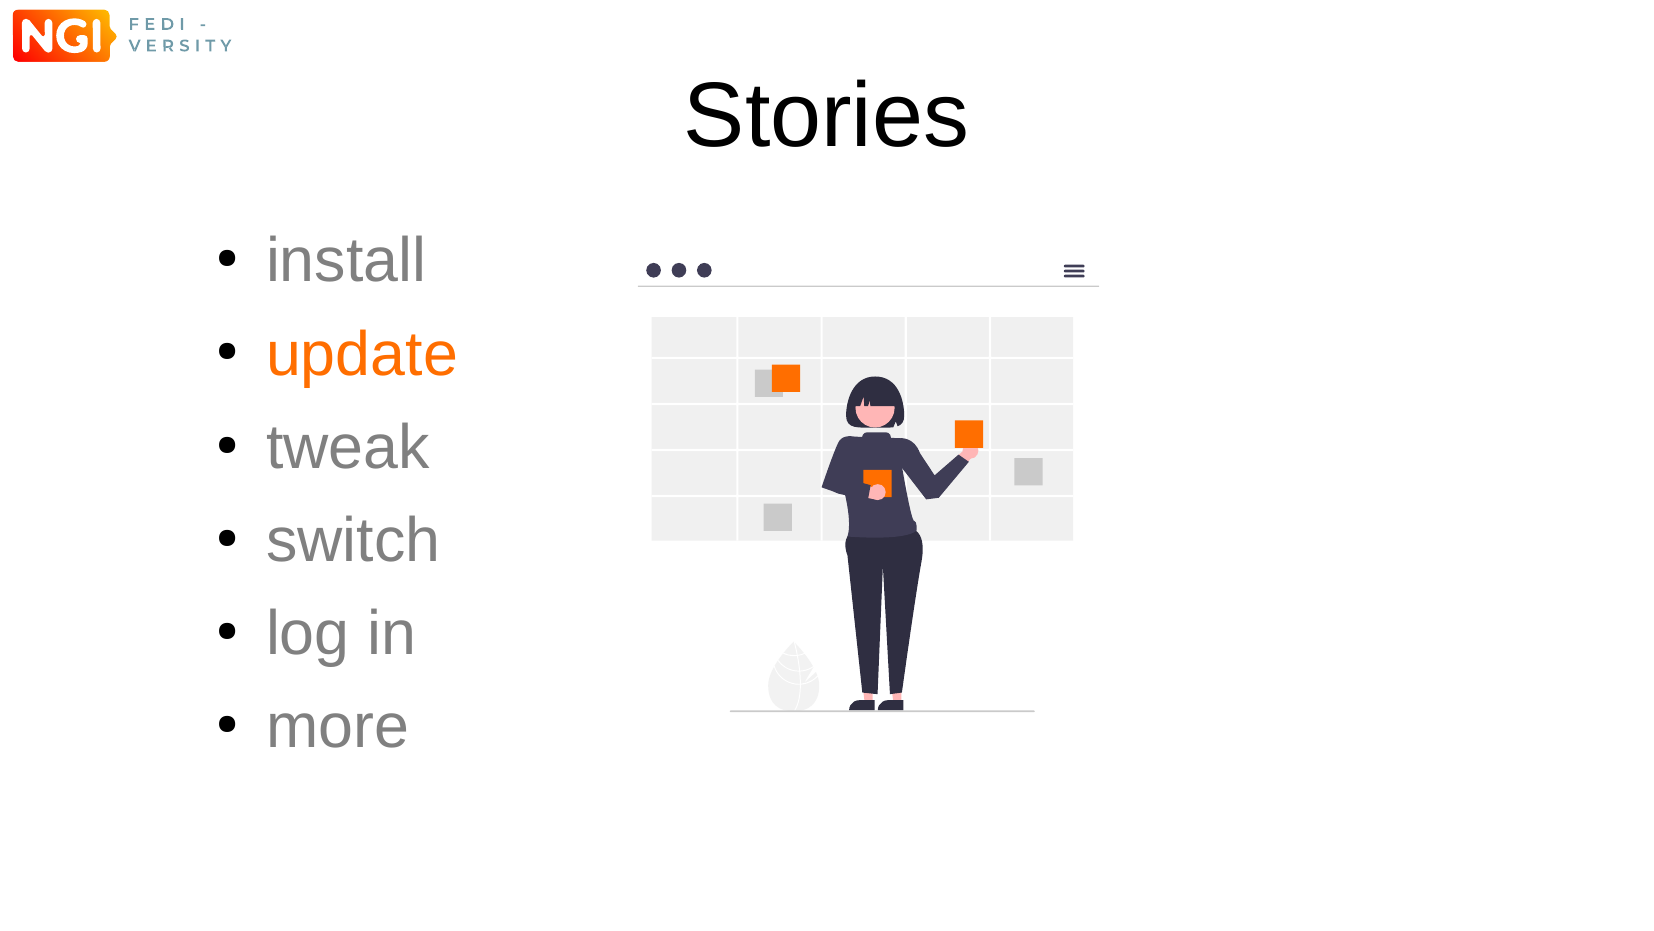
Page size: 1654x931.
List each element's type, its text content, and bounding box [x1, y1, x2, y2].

picture [637, 262, 1100, 713]
list install update tweak switch log in more [199, 225, 488, 765]
picture [12, 9, 232, 62]
title Stories [82, 37, 1571, 193]
